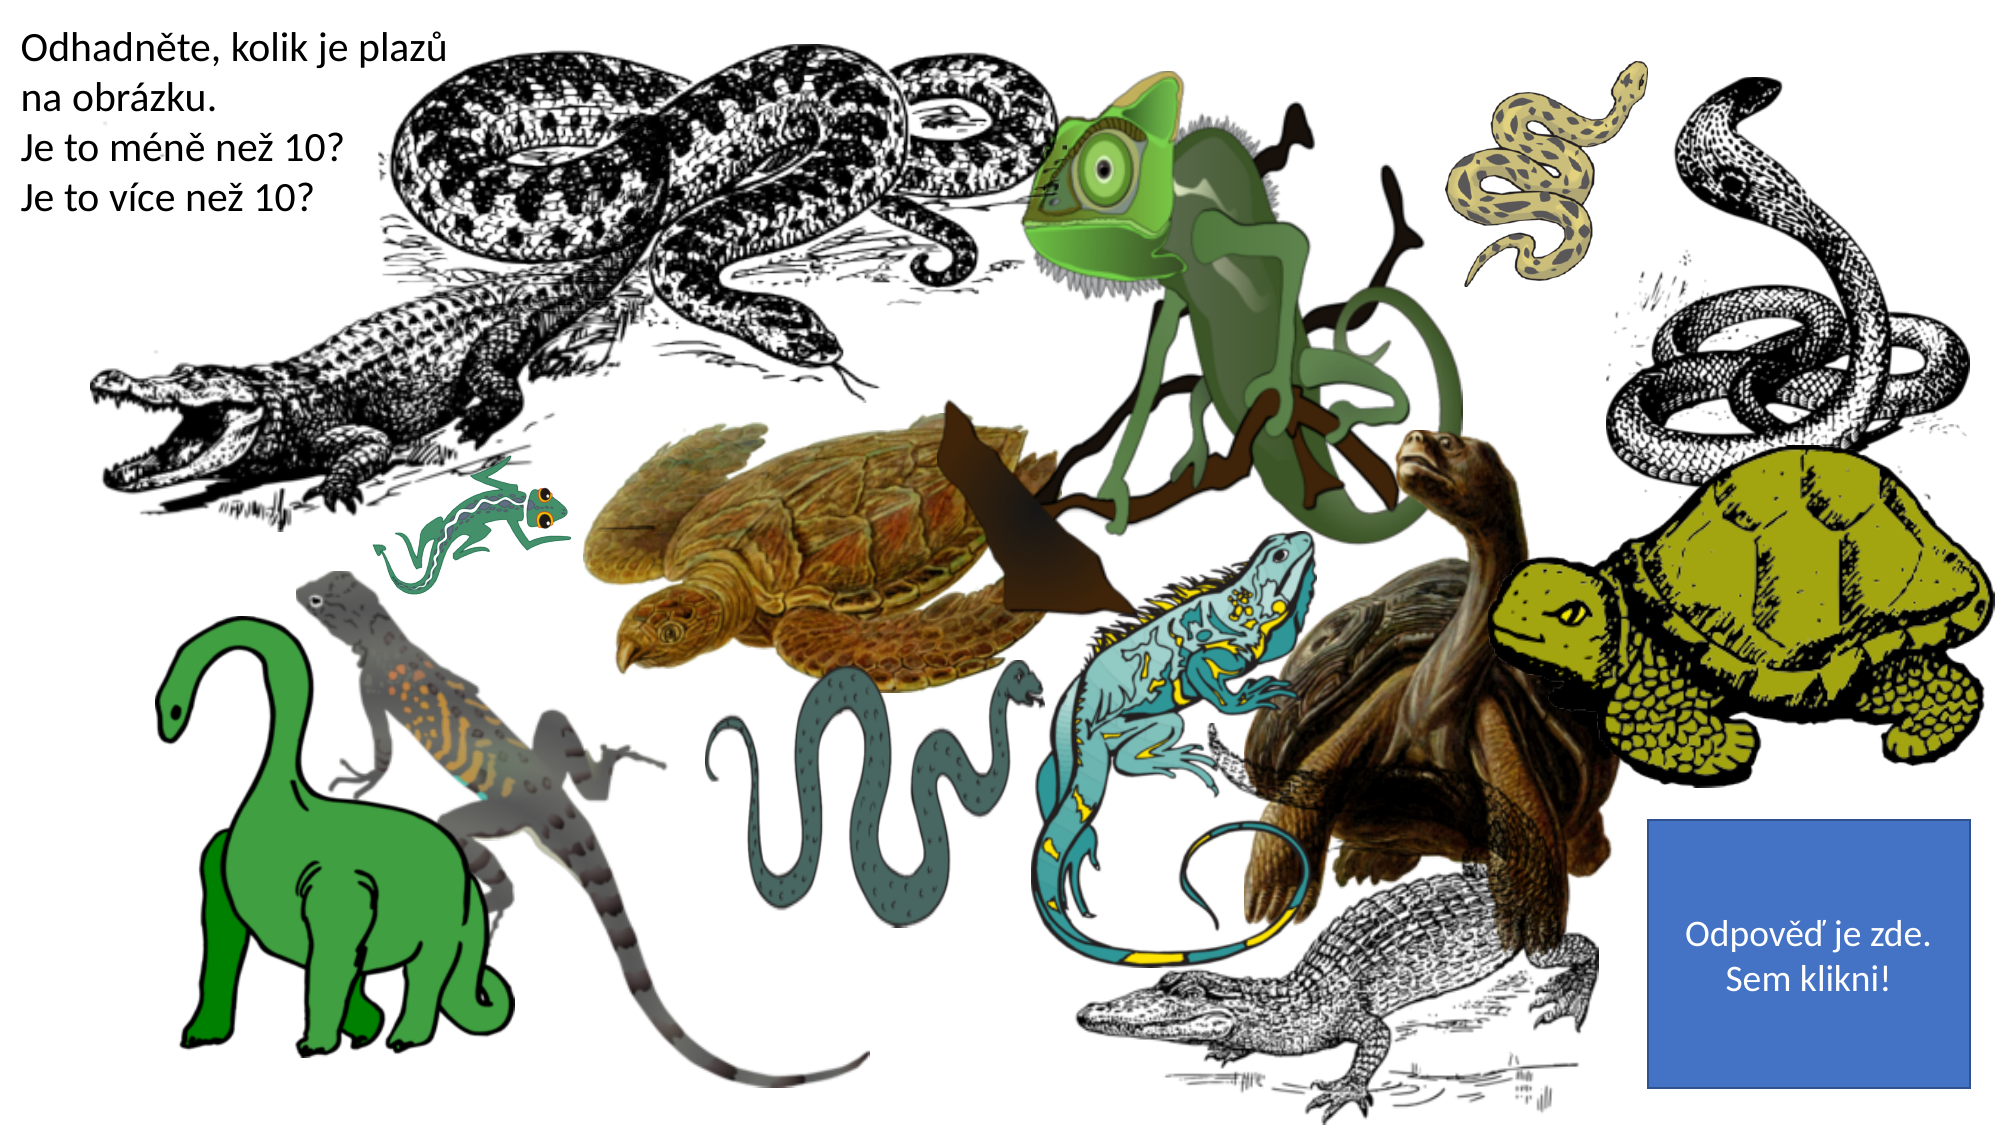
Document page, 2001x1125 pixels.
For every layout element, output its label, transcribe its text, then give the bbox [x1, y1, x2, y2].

text_box Odpověď je zde. Sem klikni! [1648, 820, 1970, 1088]
picture [90, 44, 1995, 1125]
text_box Odhadněte, kolik je plazů na obrázku. Je to méně než 10? Je to více než 10? [5, 12, 468, 230]
